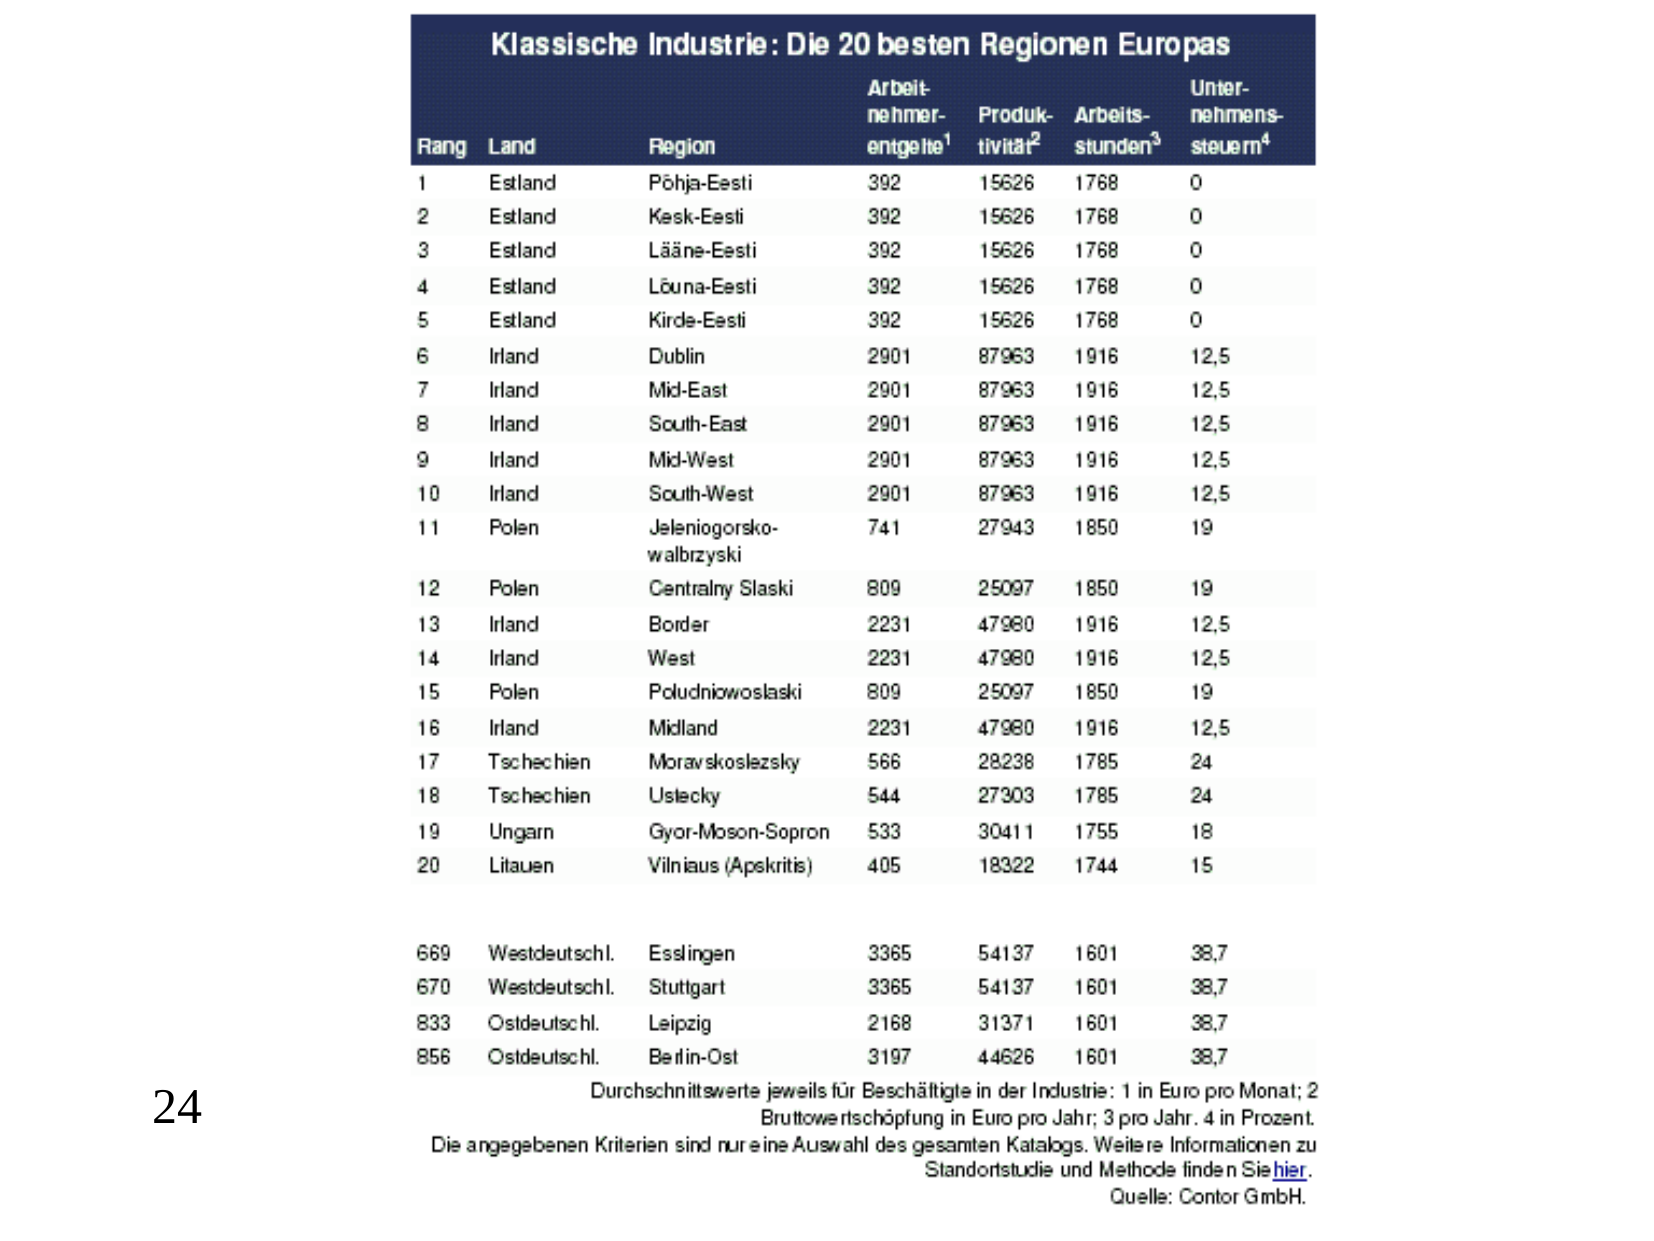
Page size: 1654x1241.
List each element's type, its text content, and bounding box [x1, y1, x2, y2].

text_box <Nummer> [152, 1079, 388, 1141]
picture [405, 6, 1327, 1227]
